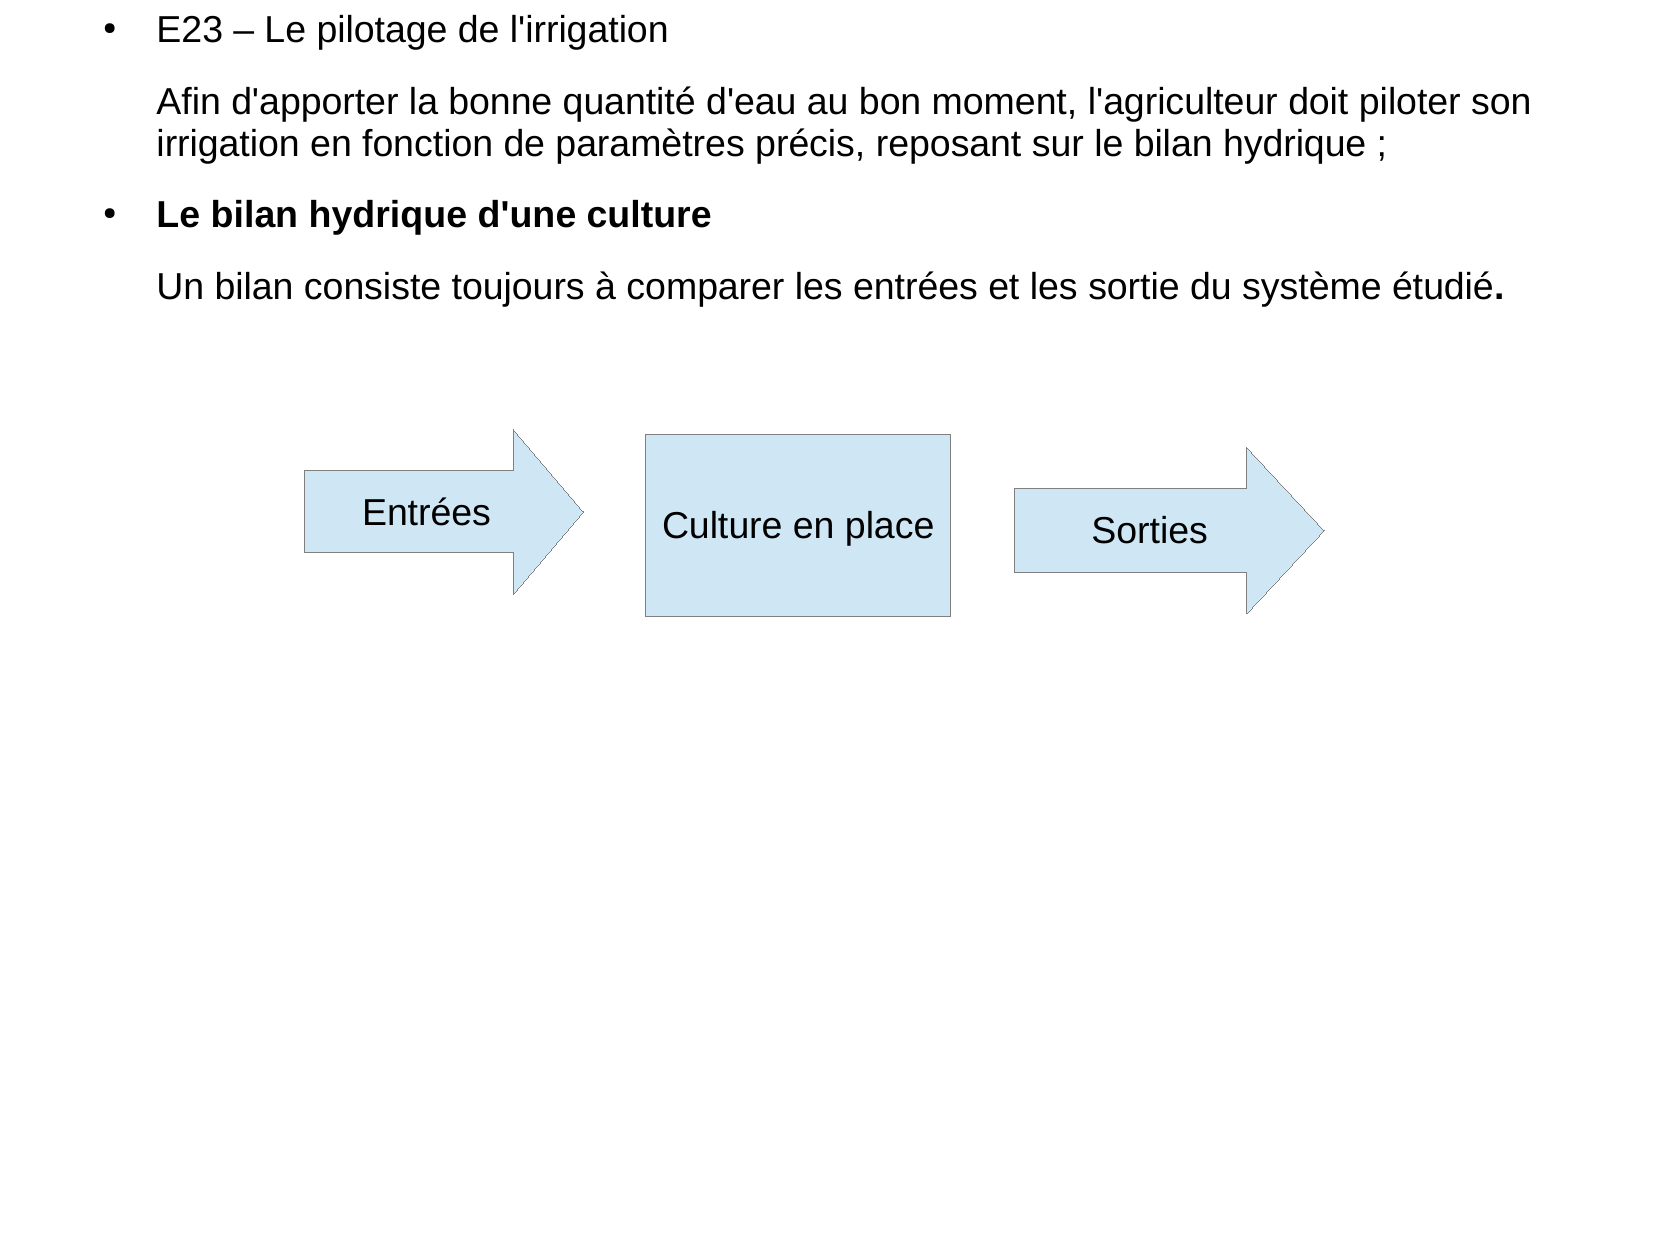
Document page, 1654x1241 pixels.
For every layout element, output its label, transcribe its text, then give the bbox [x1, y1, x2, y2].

text_box Culture en place [645, 434, 951, 617]
text_box Entrées [304, 429, 584, 595]
text_box Sorties [1014, 447, 1325, 614]
list E23 – Le pilotage de l'irrigation Afin d'apporter la bonne quantité d'eau au bon moment, l'agriculteur doit piloter son irrigation en fonction de paramètres précis, reposant sur le bilan hydrique ; Le bilan hydrique d'une culture Un bilan consiste toujours à comparer les entrées et les sortie du système étudié. [85, 8, 1541, 967]
